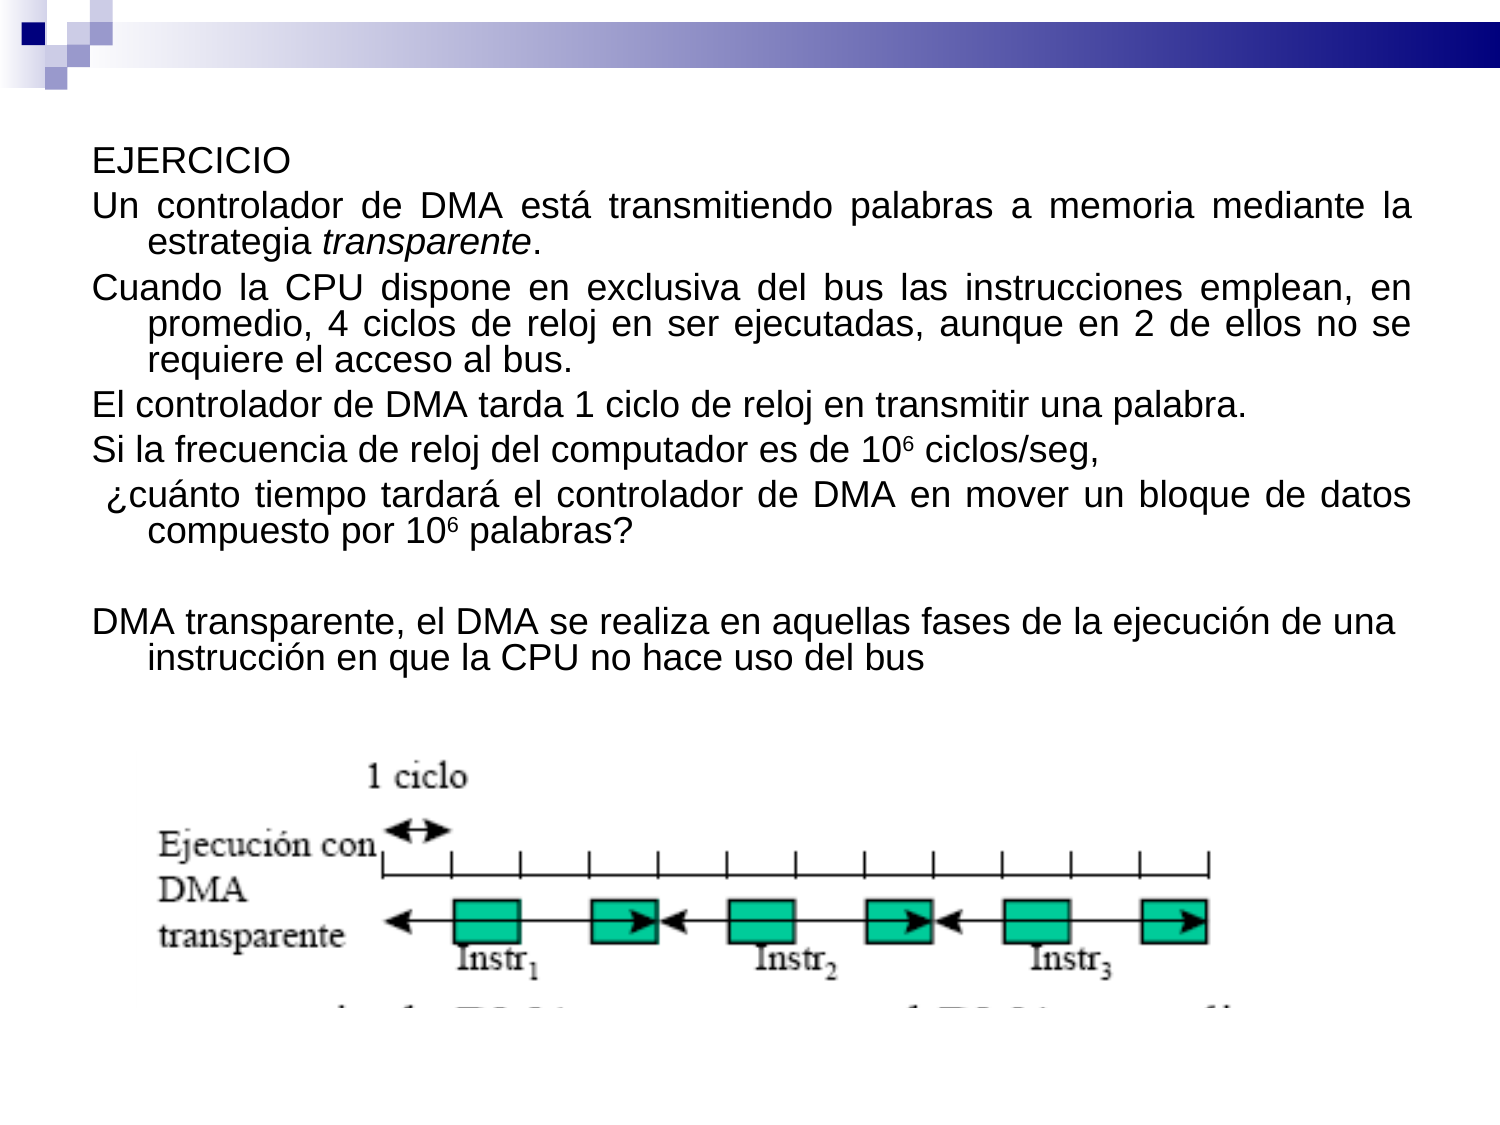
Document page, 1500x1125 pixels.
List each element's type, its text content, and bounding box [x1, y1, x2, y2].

picture [135, 751, 1247, 1008]
list EJERCICIO Un controlador de DMA está transmitiendo palabras a memoria mediante la estrategia transparente. Cuando la CPU dispone en exclusiva del bus las instrucciones emplean, en promedio, 4 ciclos de reloj en ser ejecutadas, aunque en 2 de ellos no se requiere el acceso al bus. El controlador de DMA tarda 1 ciclo de reloj en transmitir una palabra. Si la frecuencia de reloj del computador es de 106 ciclos/seg, ¿cuánto tiempo tardará el controlador de DMA en mover un bloque de datos compuesto por 106 palabras? DMA transparente, el DMA se realiza en aquellas fases de la ejecución de una instrucción en que la CPU no hace uso del bus [76, 137, 1427, 693]
